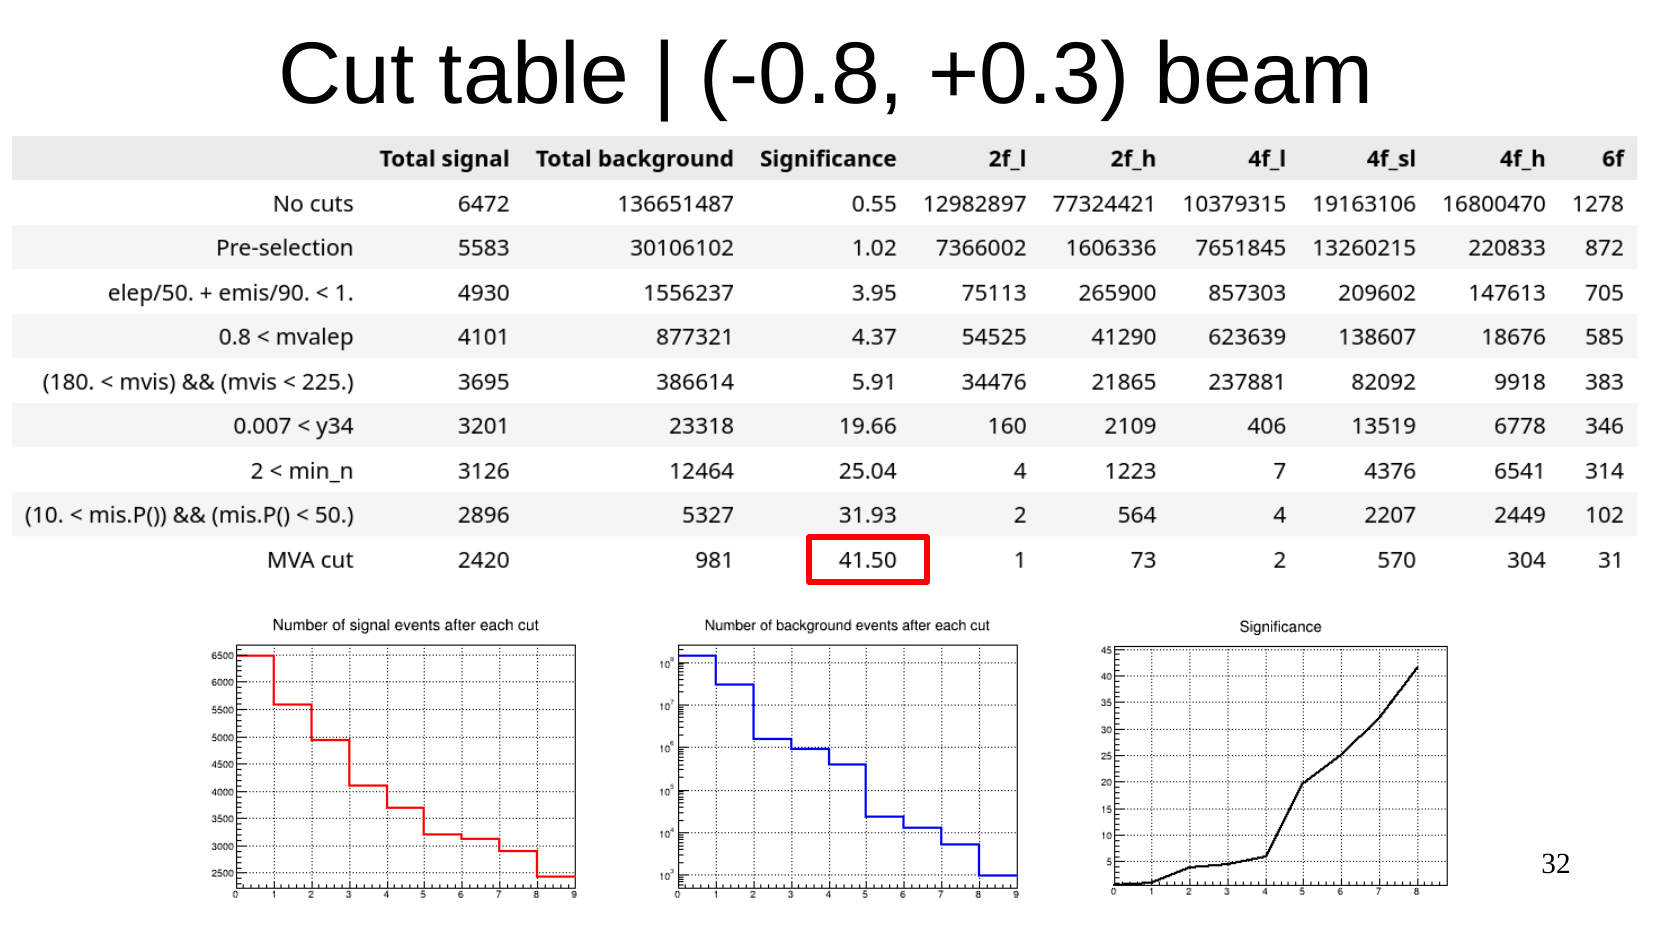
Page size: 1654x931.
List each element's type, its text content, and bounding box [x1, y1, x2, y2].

title Cut table | (-0.8, +0.3) beam [82, 0, 1571, 135]
picture [1080, 614, 1498, 922]
picture [11, 135, 1642, 588]
picture [185, 608, 1069, 931]
